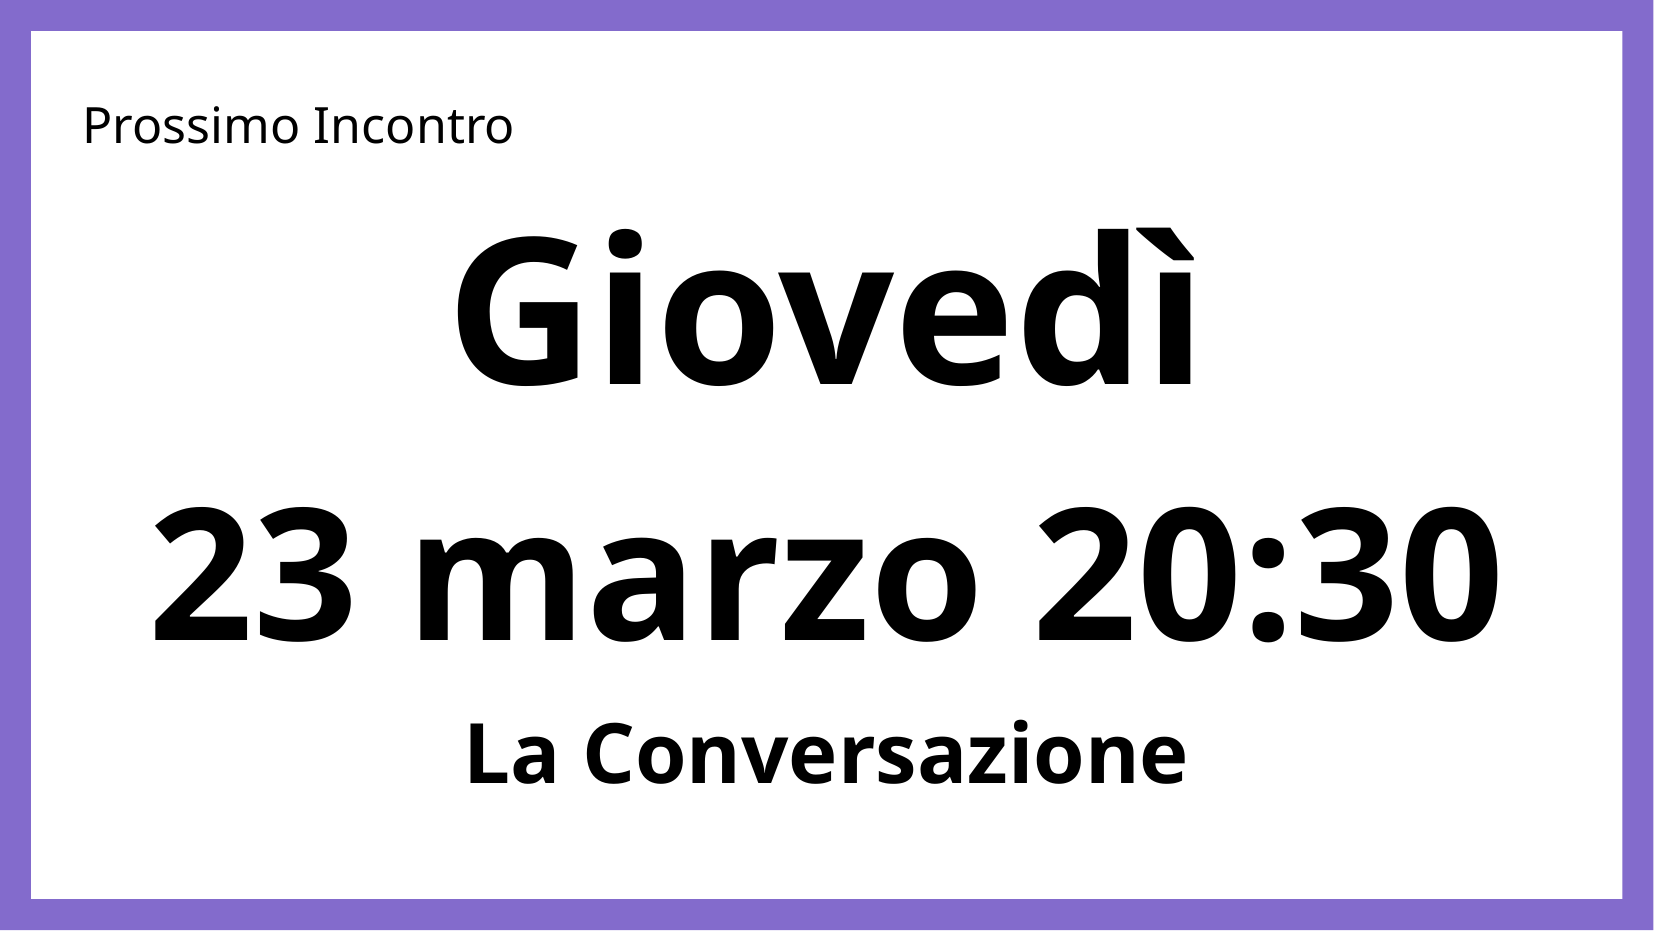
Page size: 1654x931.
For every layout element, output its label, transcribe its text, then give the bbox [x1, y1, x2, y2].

title Prossimo Incontro [82, 74, 1094, 174]
subtitle Giovedì 23 marzo 20:30 La Conversazione [82, 197, 1571, 778]
